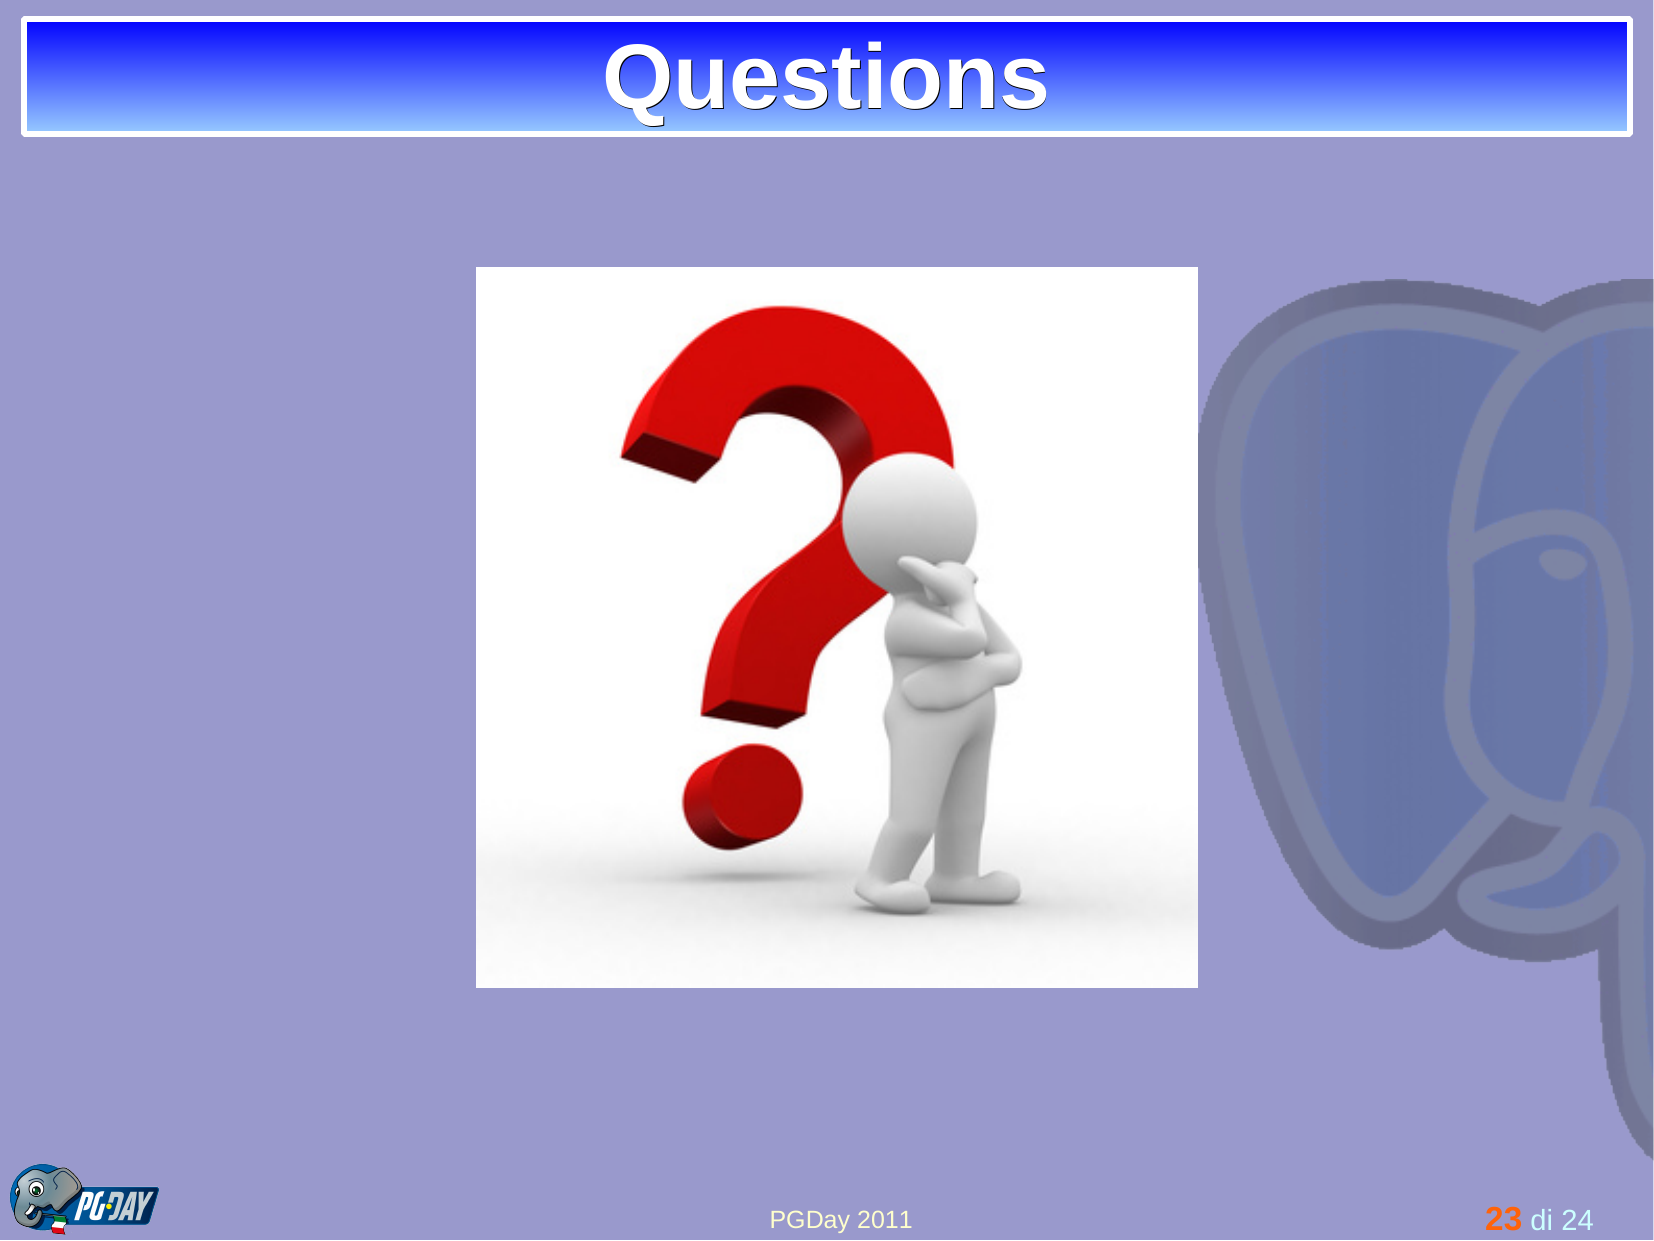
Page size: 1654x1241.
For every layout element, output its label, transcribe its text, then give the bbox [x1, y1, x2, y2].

picture [9, 1163, 160, 1236]
title Questions [23, 19, 1630, 135]
picture [476, 267, 1654, 1182]
